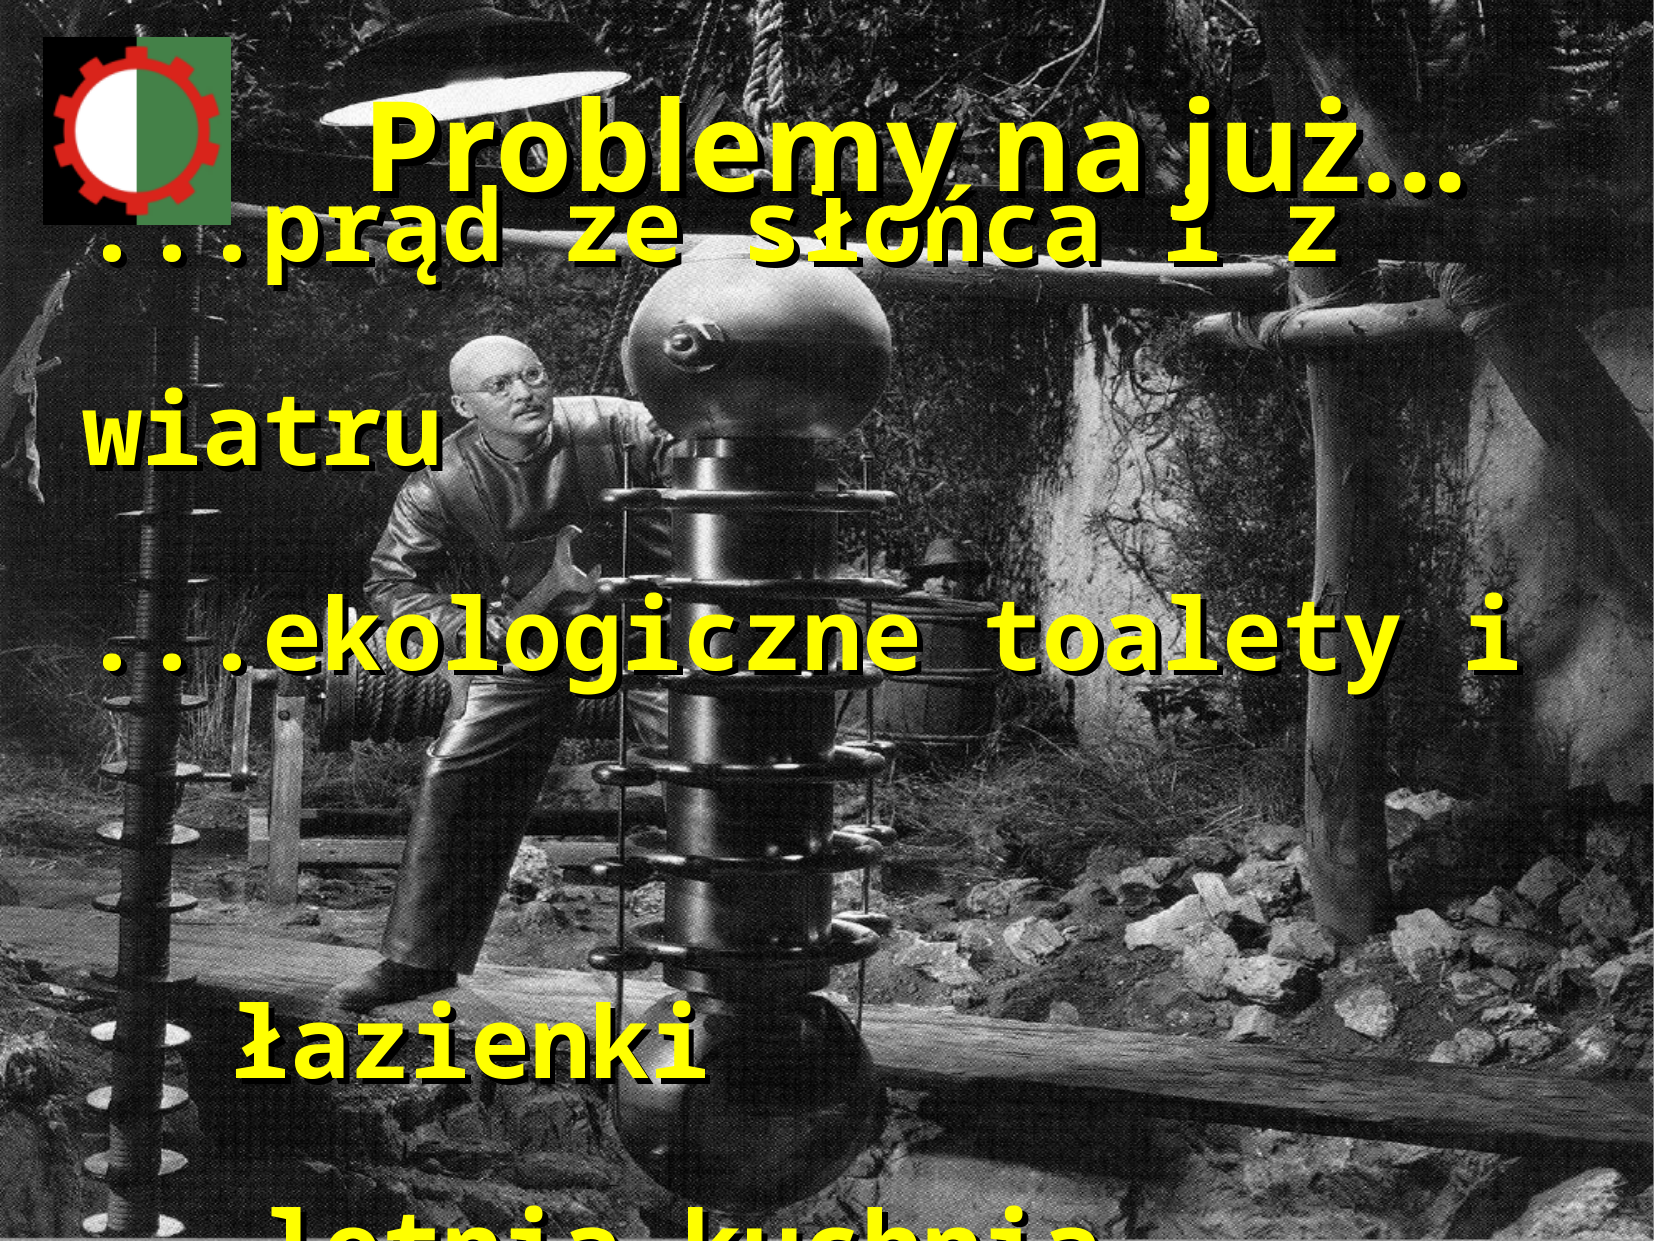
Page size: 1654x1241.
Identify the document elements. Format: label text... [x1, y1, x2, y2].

picture [0, 0, 1654, 1241]
subtitle ...prąd ze słońca i z wiatru ...ekologiczne toalety i łazienki ...letnia kuchnia [82, 290, 1571, 1109]
title Problemy na już... [261, 49, 1571, 237]
